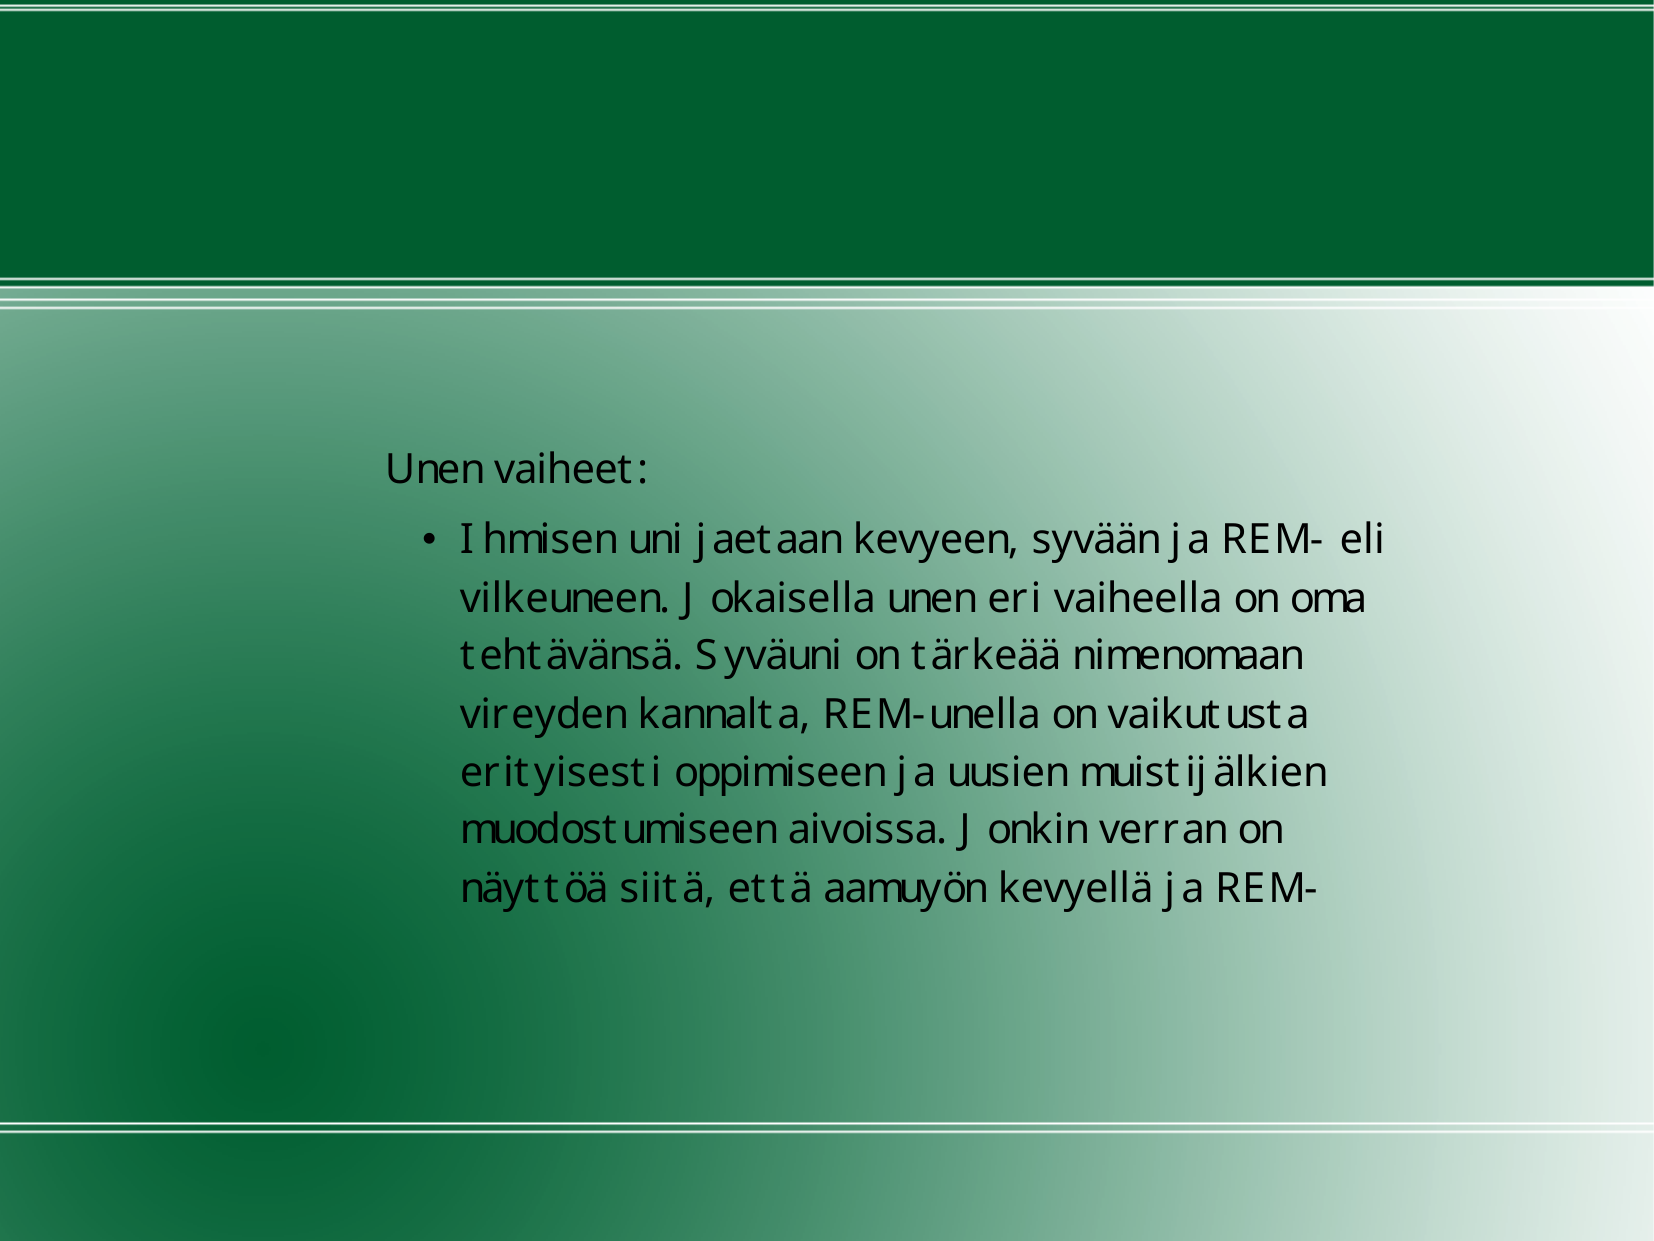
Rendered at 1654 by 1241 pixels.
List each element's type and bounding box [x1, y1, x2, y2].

chart [265, 319, 1428, 917]
picture [0, 0, 1654, 1241]
